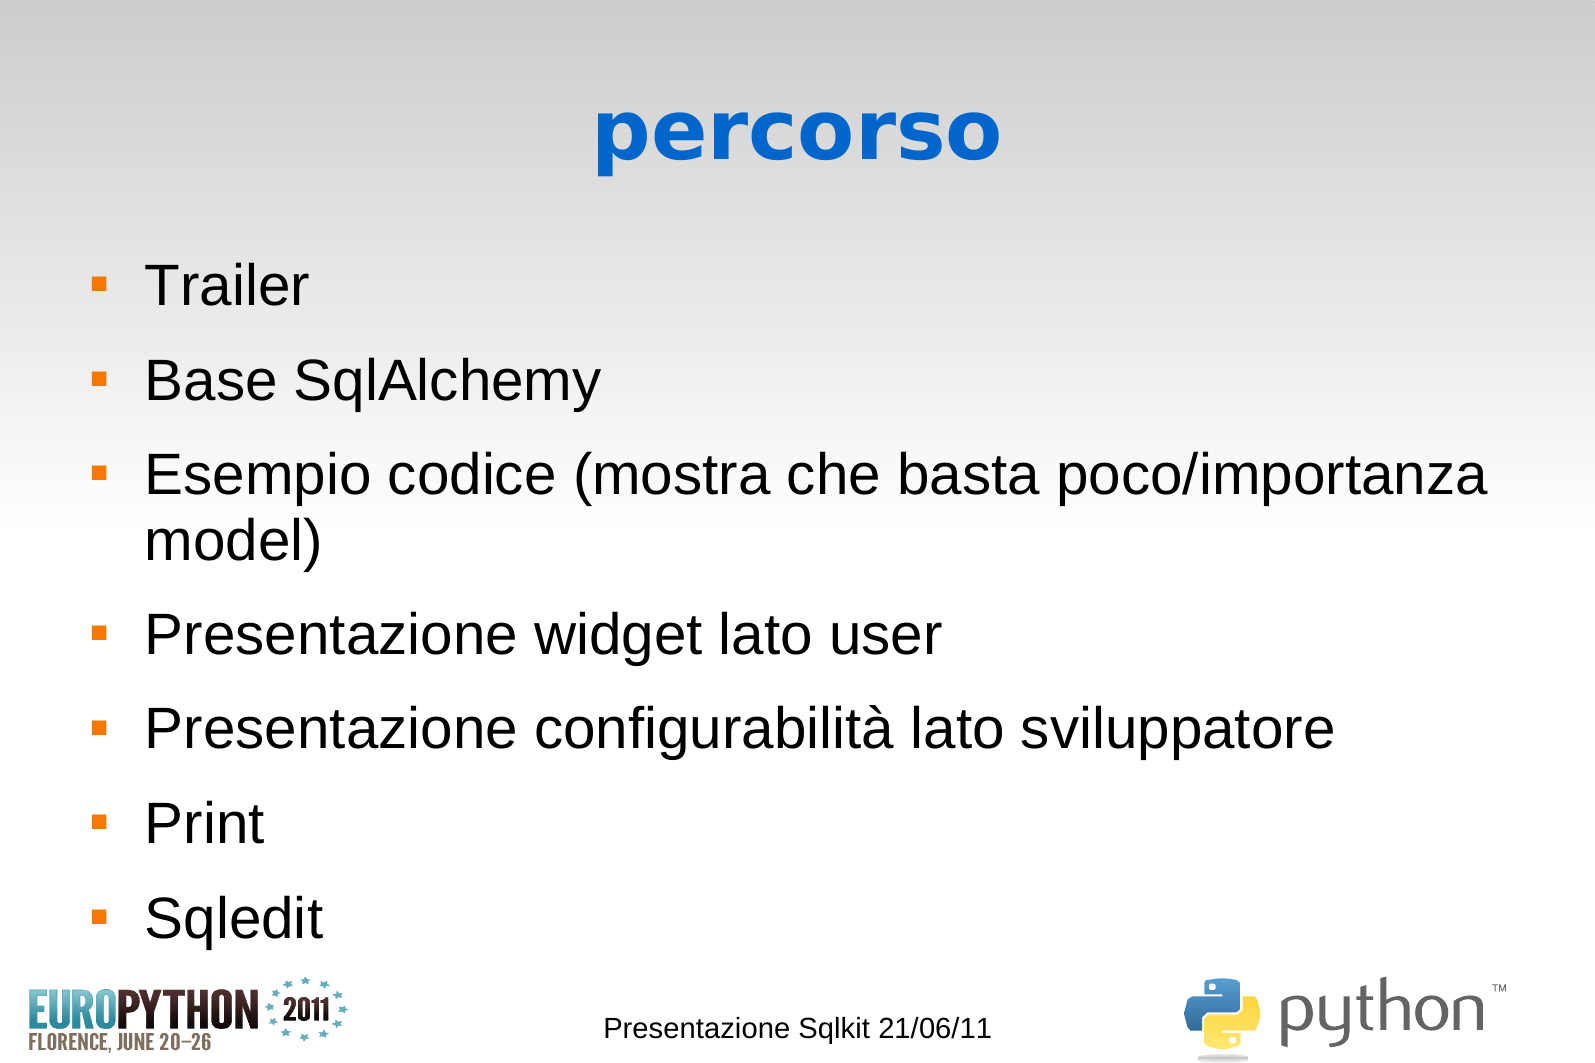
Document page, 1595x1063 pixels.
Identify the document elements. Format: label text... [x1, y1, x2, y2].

title percorso [79, 49, 1515, 213]
picture [29, 974, 355, 1058]
list Trailer Base SqlAlchemy Esempio codice (mostra che basta poco/importanza model) Presentazione widget lato user Presentazione configurabilità lato sviluppatore Print Sqledit [74, 253, 1510, 951]
